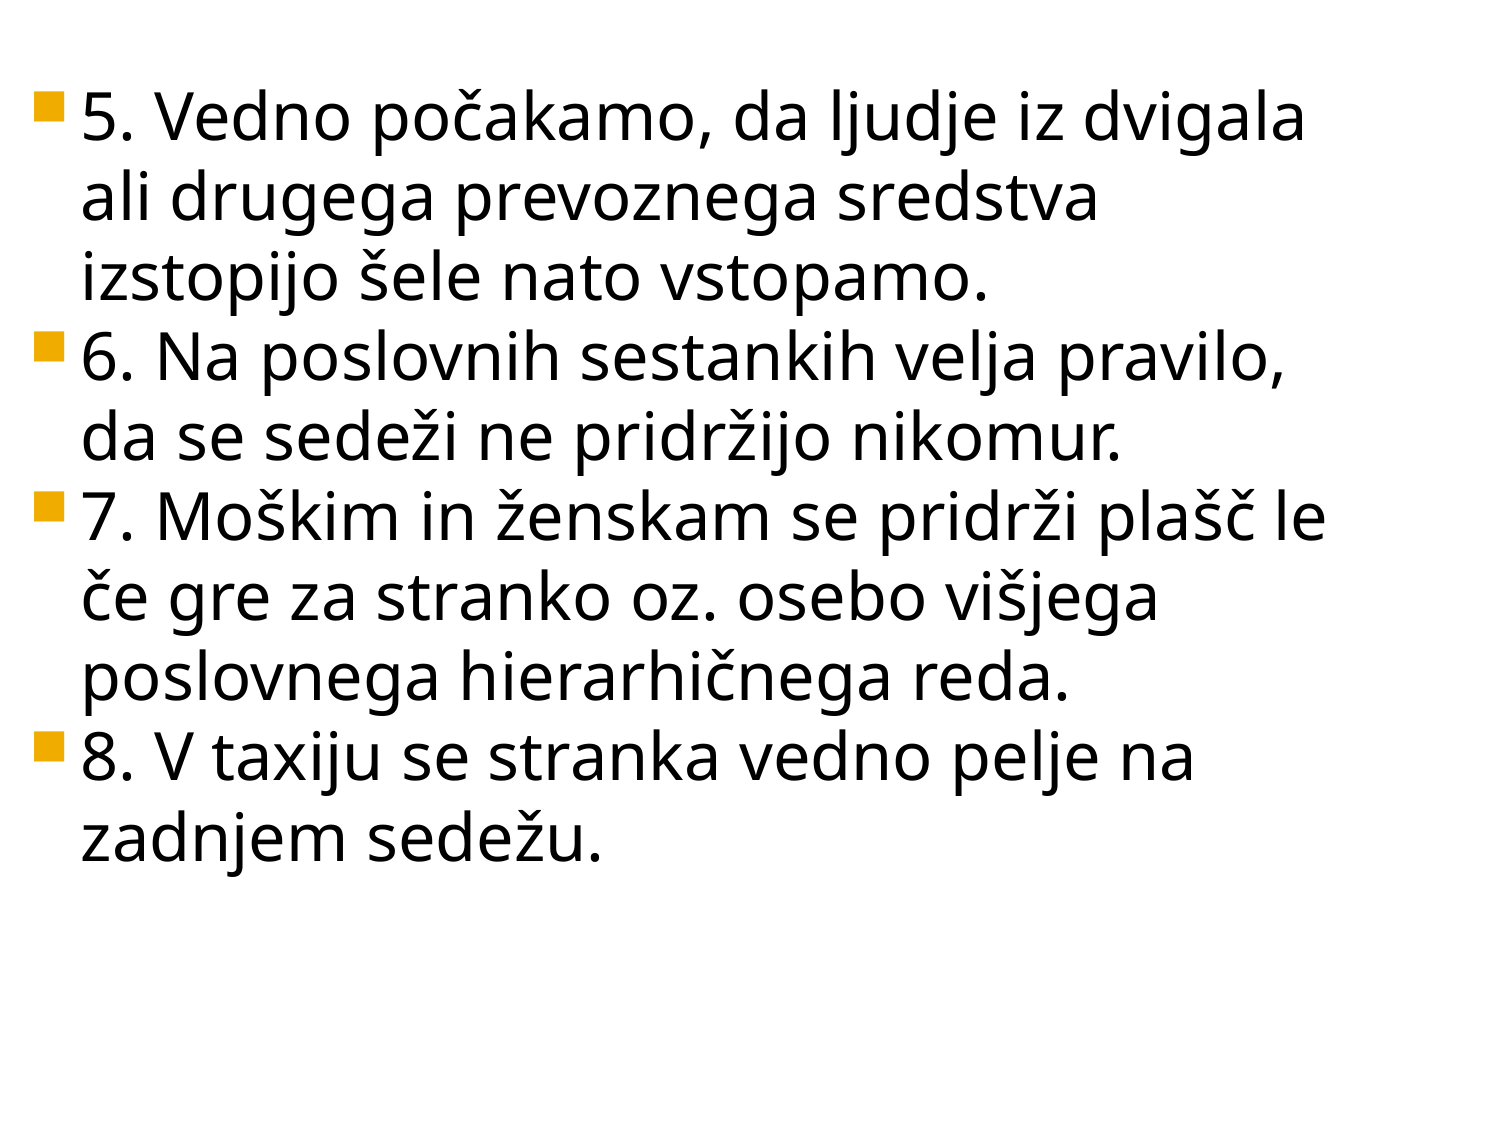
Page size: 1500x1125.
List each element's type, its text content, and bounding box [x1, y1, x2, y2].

list 5. Vedno počakamo, da ljudje iz dvigala ali drugega prevoznega sredstva izstopijo šele nato vstopamo. 6. Na poslovnih sestankih velja pravilo, da se sedeži ne pridržijo nikomur. 7. Moškim in ženskam se pridrži plašč le če gre za stranko oz. osebo višjega poslovnega hierarhičnega reda. 8. V taxiju se stranka vedno pelje na zadnjem sedežu. [0, 58, 1351, 1005]
